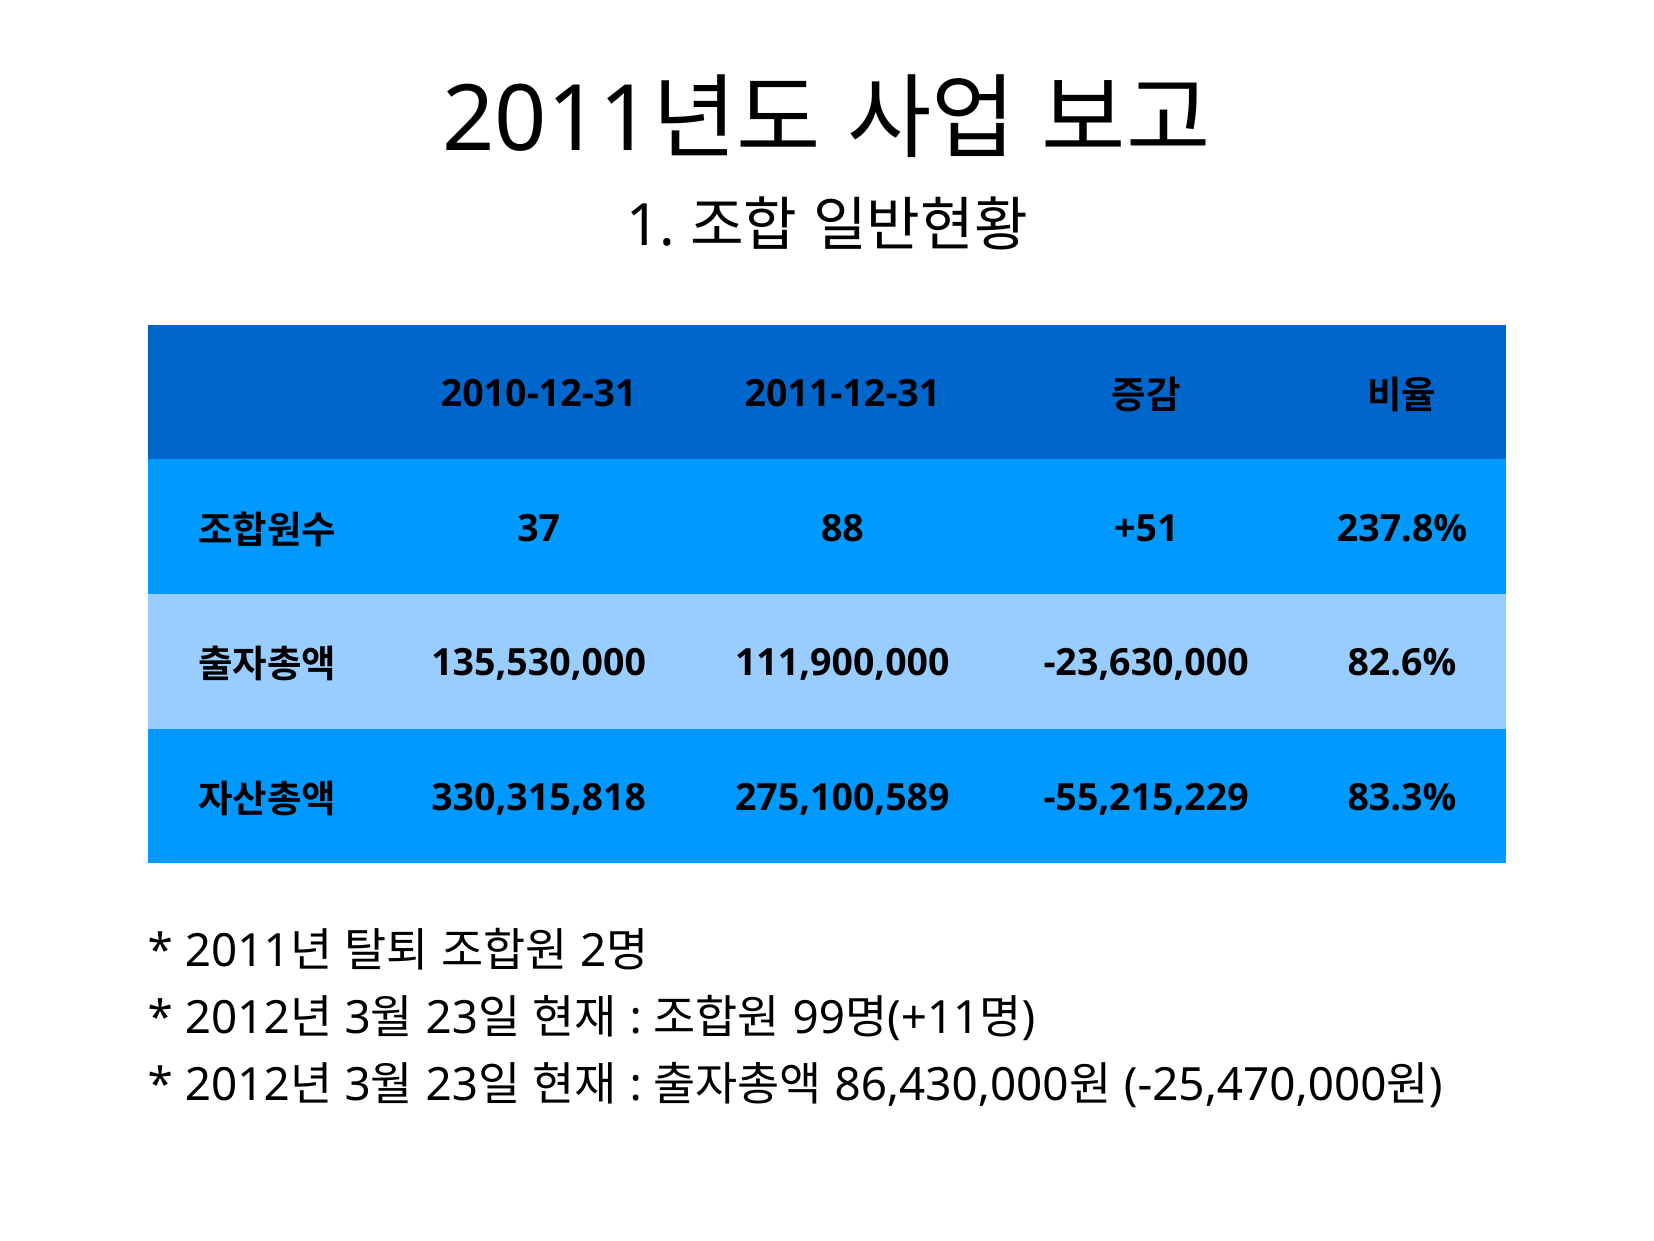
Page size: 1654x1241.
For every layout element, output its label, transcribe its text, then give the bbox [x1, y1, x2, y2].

table_cell -55,215,229 [994, 729, 1298, 863]
table_header 증감 [994, 325, 1298, 459]
text_box * 2011년 탈퇴 조합원 2명 * 2012년 3월 23일 현재 : 조합원 99명(+11명) * 2012년 3월 23일 현재 : 출자총액 86,430,000원 (-25,470,000원) [147, 934, 1565, 1093]
table_cell -23,630,000 [994, 594, 1298, 729]
table_cell 82.6% [1298, 594, 1506, 729]
table_cell 조합원수 [148, 459, 387, 594]
table_cell 275,100,589 [691, 729, 994, 863]
table_cell 111,900,000 [691, 594, 994, 729]
table_cell 237.8% [1298, 459, 1506, 594]
table_cell 출자총액 [148, 594, 387, 729]
table_cell 자산총액 [148, 729, 387, 863]
table_cell 330,315,818 [387, 729, 691, 863]
table_cell +51 [994, 459, 1298, 594]
table_cell 135,530,000 [387, 594, 691, 729]
table_header 2010-12-31 [387, 325, 691, 459]
table_cell 88 [691, 459, 994, 594]
table_cell 83.3% [1298, 729, 1506, 863]
table_cell 37 [387, 459, 691, 594]
table_header [148, 325, 387, 459]
table_header 2011-12-31 [691, 325, 994, 459]
table_header 비율 [1298, 325, 1506, 459]
title 2011년도 사업 보고 1. 조합 일반현황 [82, 49, 1571, 257]
